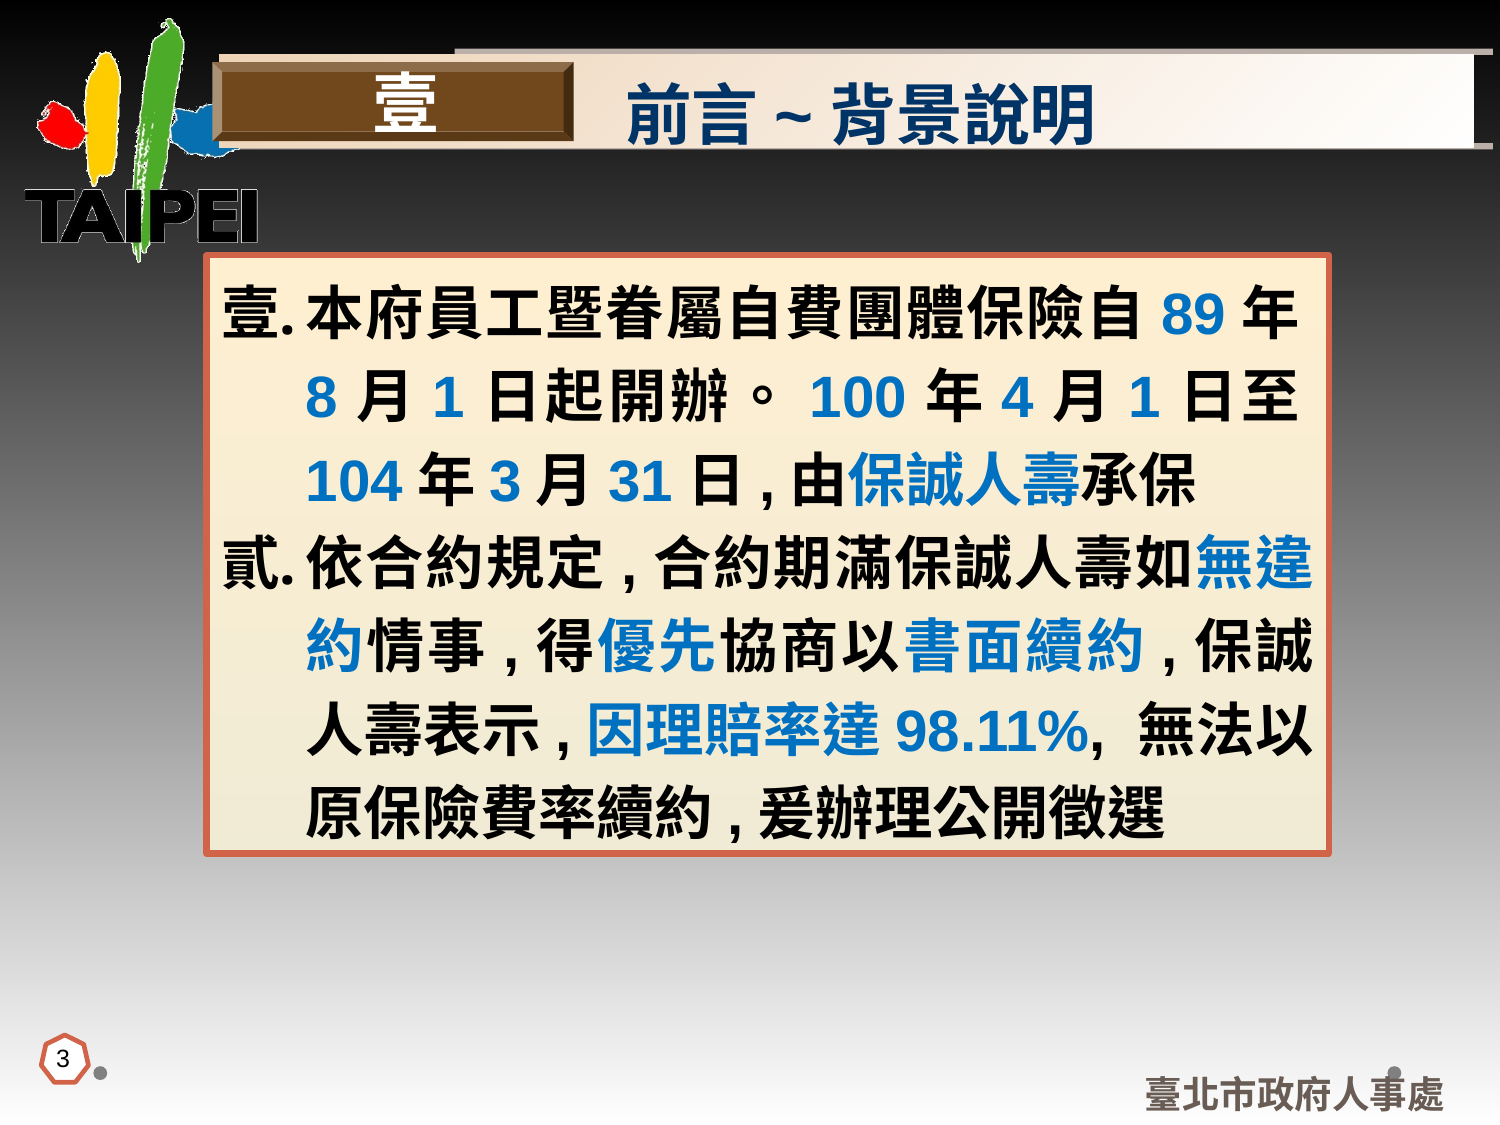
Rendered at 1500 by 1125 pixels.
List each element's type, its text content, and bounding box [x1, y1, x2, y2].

text_box [219, 142, 487, 148]
picture [0, 7, 316, 275]
text_box 壹 [223, 72, 487, 131]
text_box 3 [41, 1035, 77, 1080]
text_box 前言~背景說明 [487, 56, 1180, 170]
text_box 臺北市政府人事處 [1129, 1012, 1460, 1124]
text_box [219, 54, 1474, 148]
text_box 本府員工暨眷屬自費團體保險自89年8月1日起開辦。100年4月1日至104年3月31日,由保誠人壽承保 依合約規定,合約期滿保誠人壽如無違約情事,得優先協商以書面續約,保誠人壽表示,因理賠率達98.11%, 無法以原保險費率續約,爰辦理公開徵選 [206, 255, 1329, 854]
text_box [52, 1040, 89, 1083]
text_box 壹 [397, 121, 413, 126]
